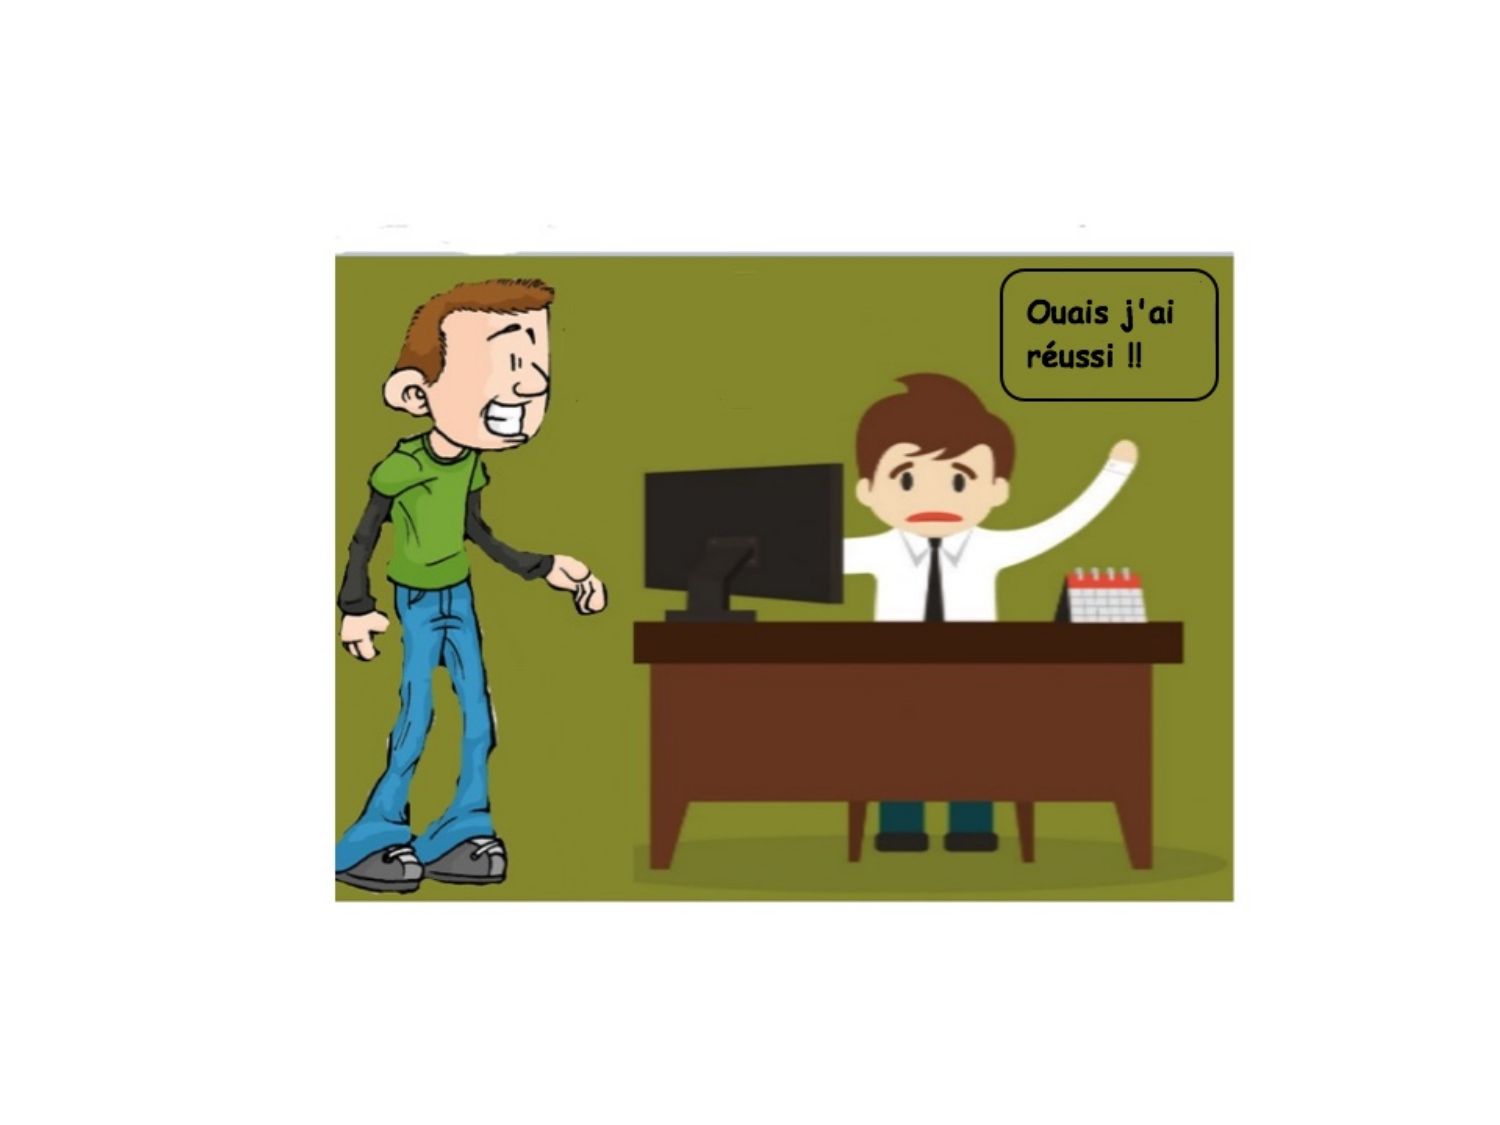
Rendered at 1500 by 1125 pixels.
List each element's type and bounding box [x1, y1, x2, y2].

picture [251, 189, 1252, 940]
